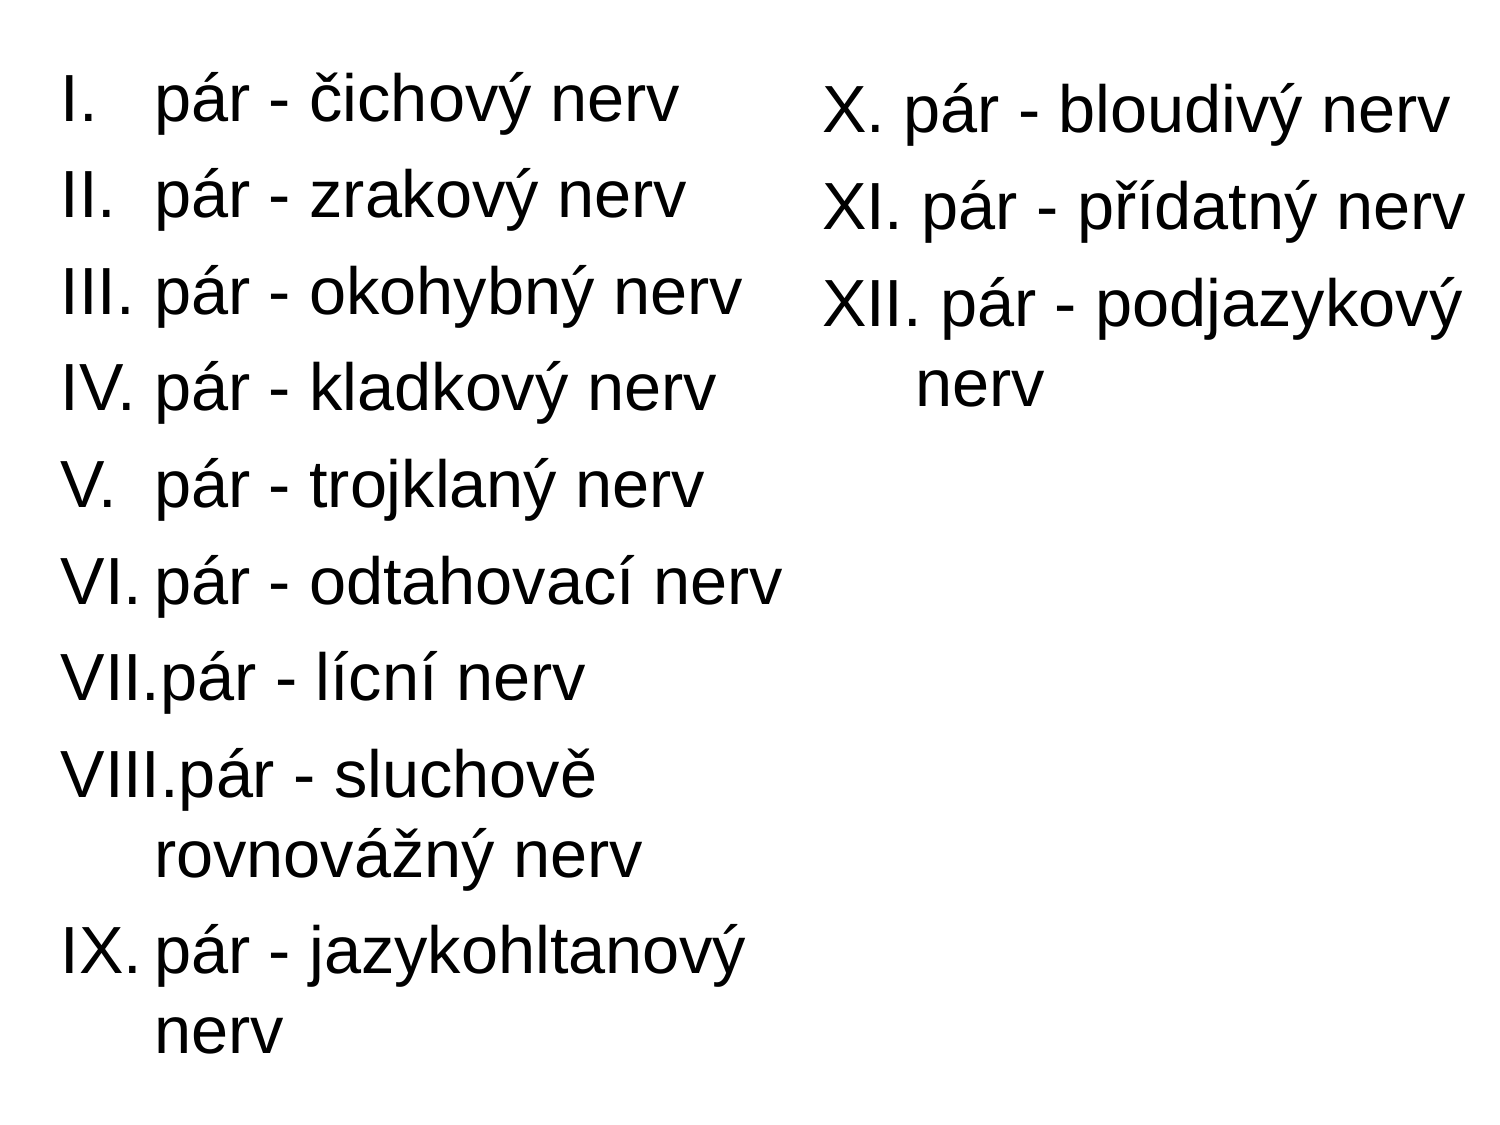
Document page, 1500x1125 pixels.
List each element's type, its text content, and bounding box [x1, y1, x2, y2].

text_box X. pár - bloudivý nerv XI. pár - přídatný nerv XII. pár - podjazykový nerv [796, 58, 1500, 1022]
list pár - čichový nerv pár - zrakový nerv pár - okohybný nerv pár - kladkový nerv pár - trojklaný nerv pár - odtahovací nerv pár - lícní nerv pár - sluchově rovnovážný nerv pár - jazykohltanový nerv [35, 46, 821, 1125]
